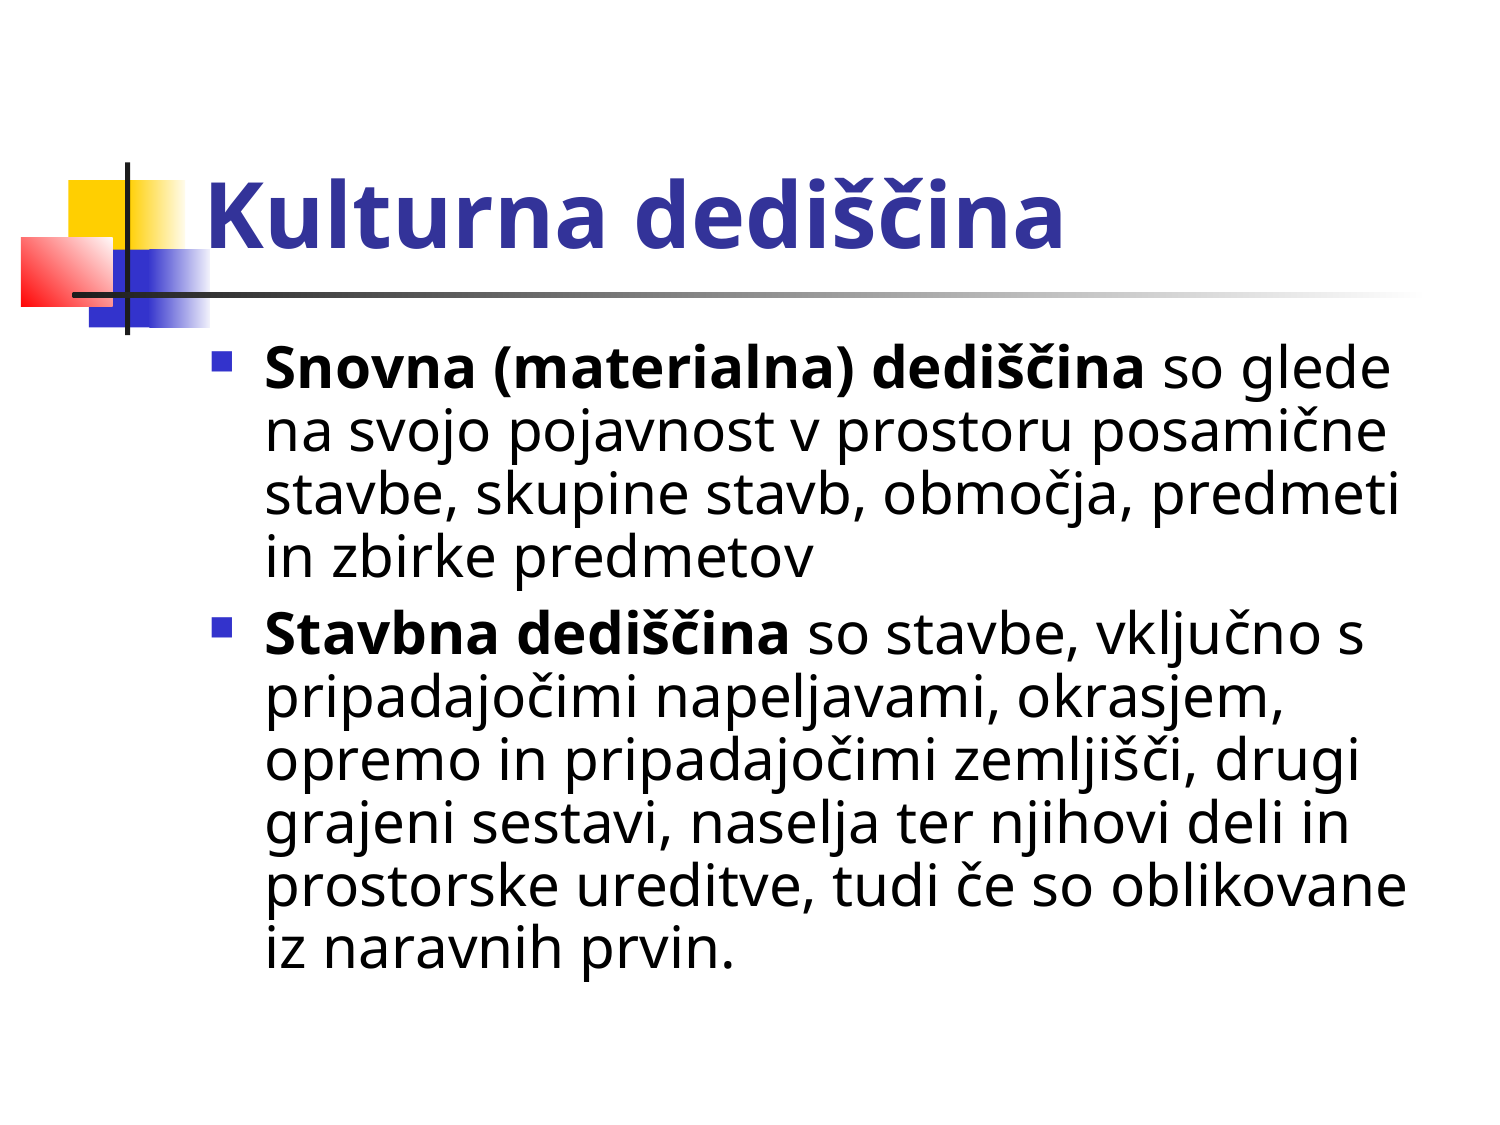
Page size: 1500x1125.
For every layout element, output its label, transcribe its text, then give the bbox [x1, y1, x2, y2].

list Snovna (materialna) dediščina so glede na svojo pojavnost v prostoru posamične stavbe, skupine stavb, območja, predmeti in zbirke predmetov Stavbna dediščina so stavbe, vključno s pripadajočimi napeljavami, okrasjem, opremo in pripadajočimi zemljišči, drugi grajeni sestavi, naselja ter njihovi deli in prostorske ureditve, tudi če so oblikovane iz naravnih prvin. [193, 331, 1469, 1007]
title Kulturna dediščina [188, 35, 1468, 276]
